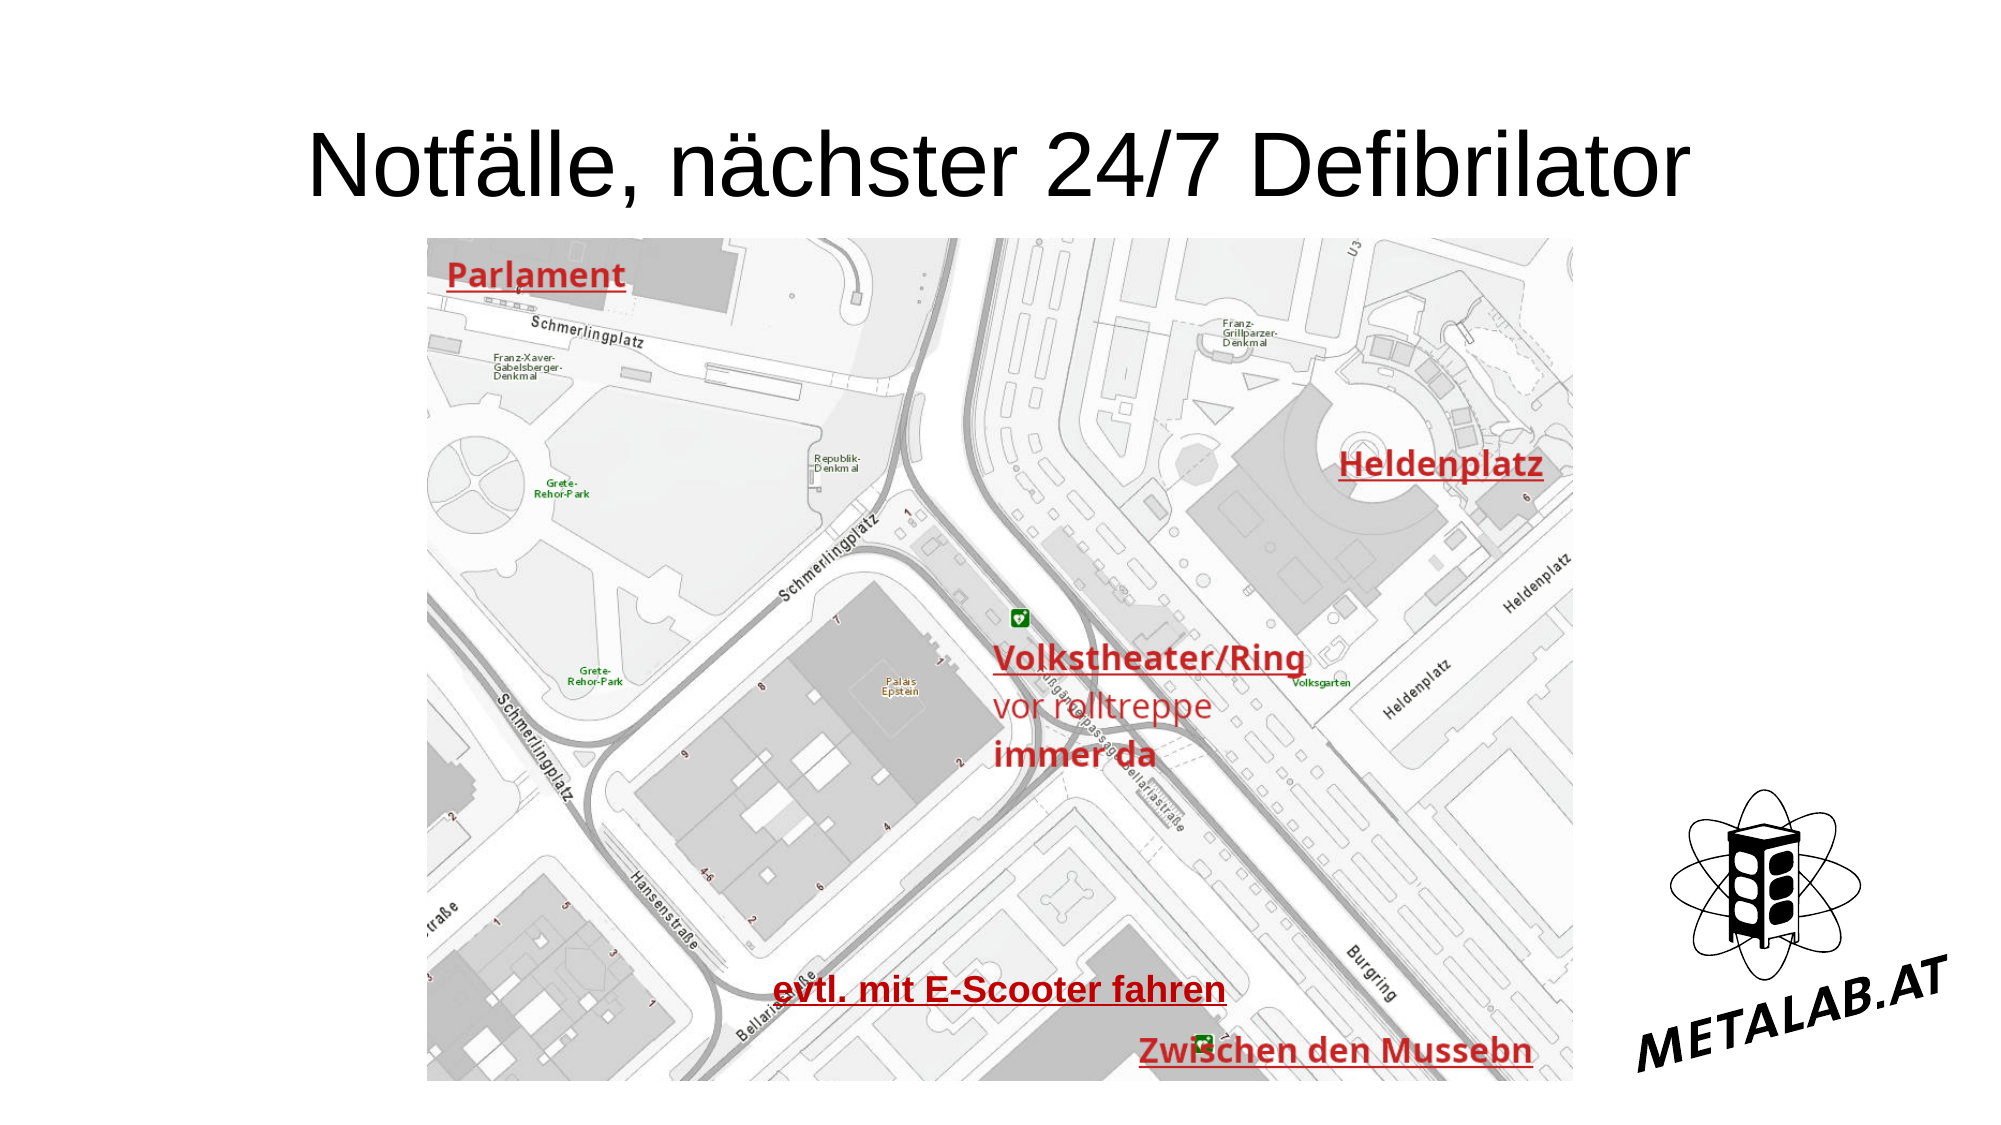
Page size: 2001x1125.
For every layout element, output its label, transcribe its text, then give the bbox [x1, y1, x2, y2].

title Notfälle, nächster 24/7 Defibrilator [137, 59, 1863, 278]
picture [427, 238, 1573, 1081]
text_box evtl. mit E-Scooter fahren [751, 960, 1249, 1021]
